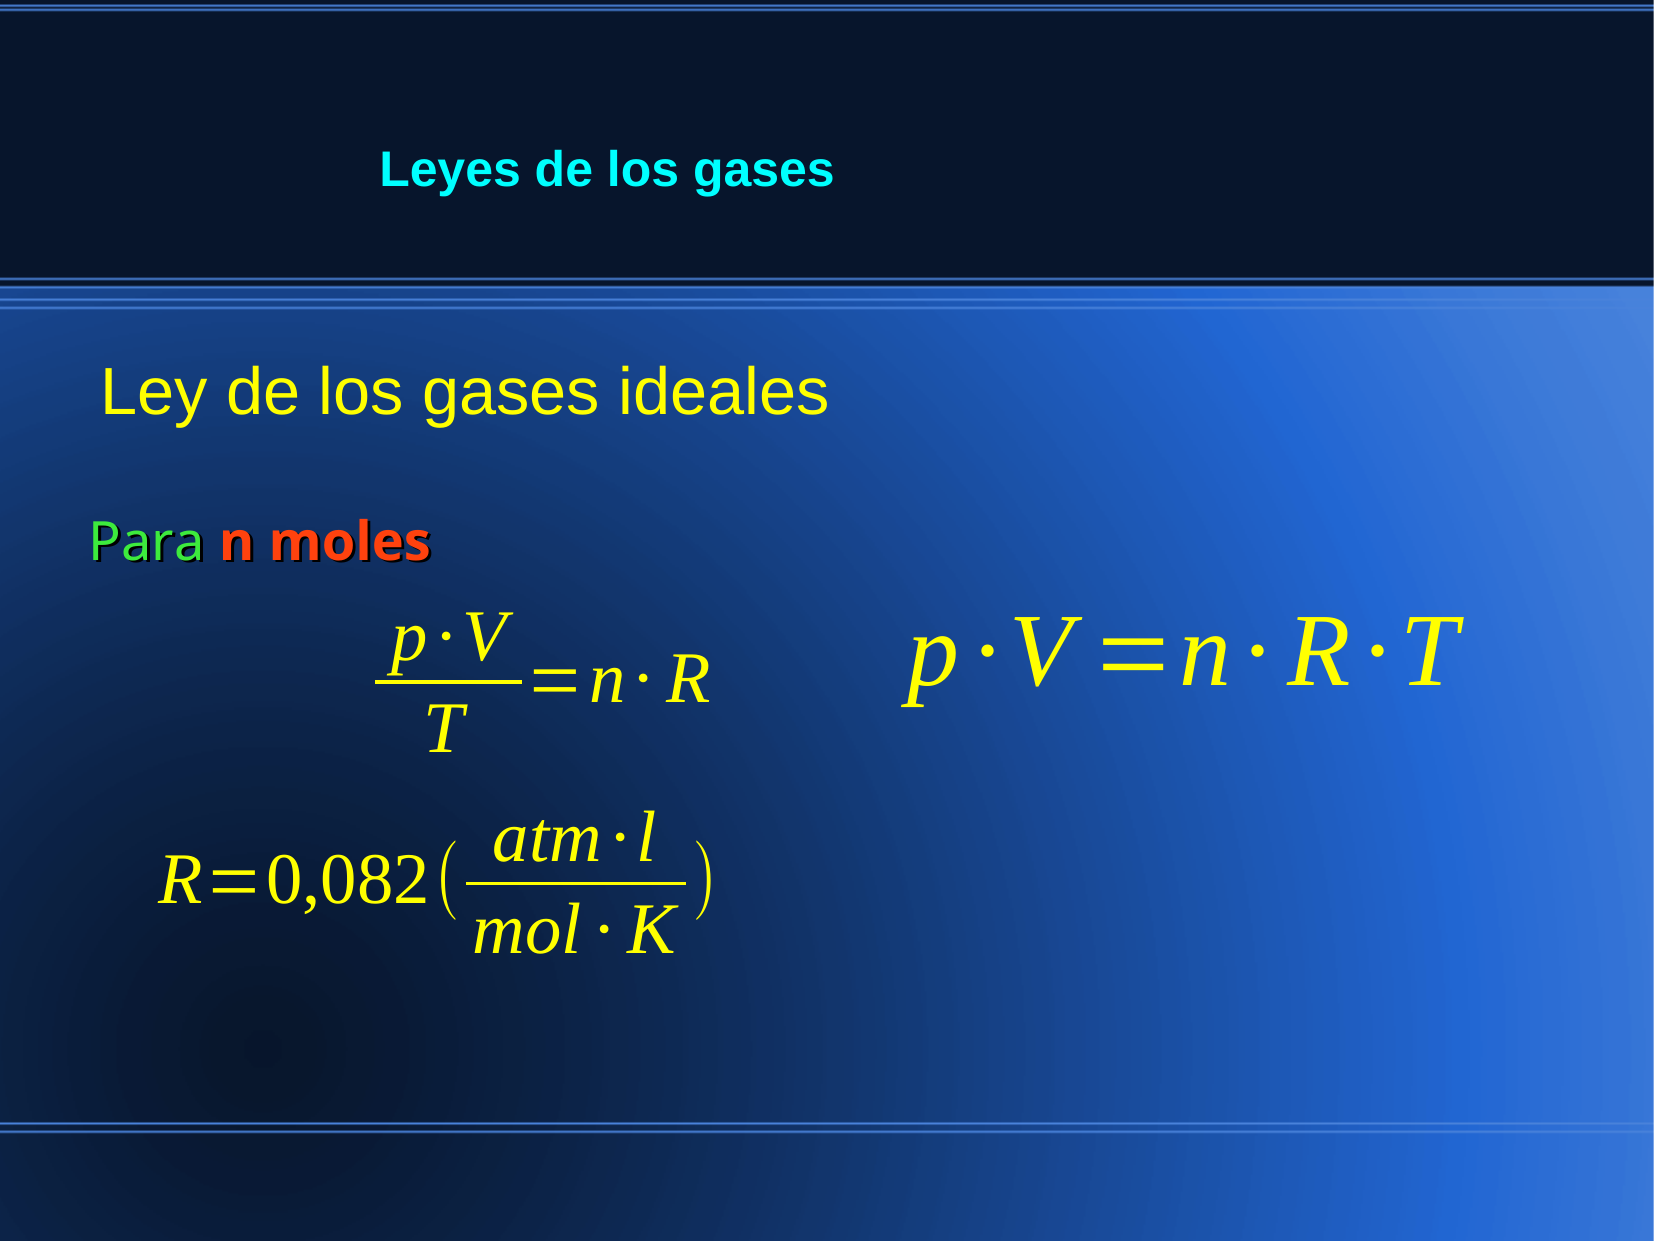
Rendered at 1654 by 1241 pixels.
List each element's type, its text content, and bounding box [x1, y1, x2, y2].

list Ley de los gases ideales [29, 354, 1063, 462]
chart [366, 595, 717, 768]
picture [0, 0, 1654, 1241]
chart [147, 797, 724, 970]
chart [885, 593, 1479, 709]
title Leyes de los gases [32, 118, 1182, 220]
text_box Para n moles [88, 501, 945, 579]
